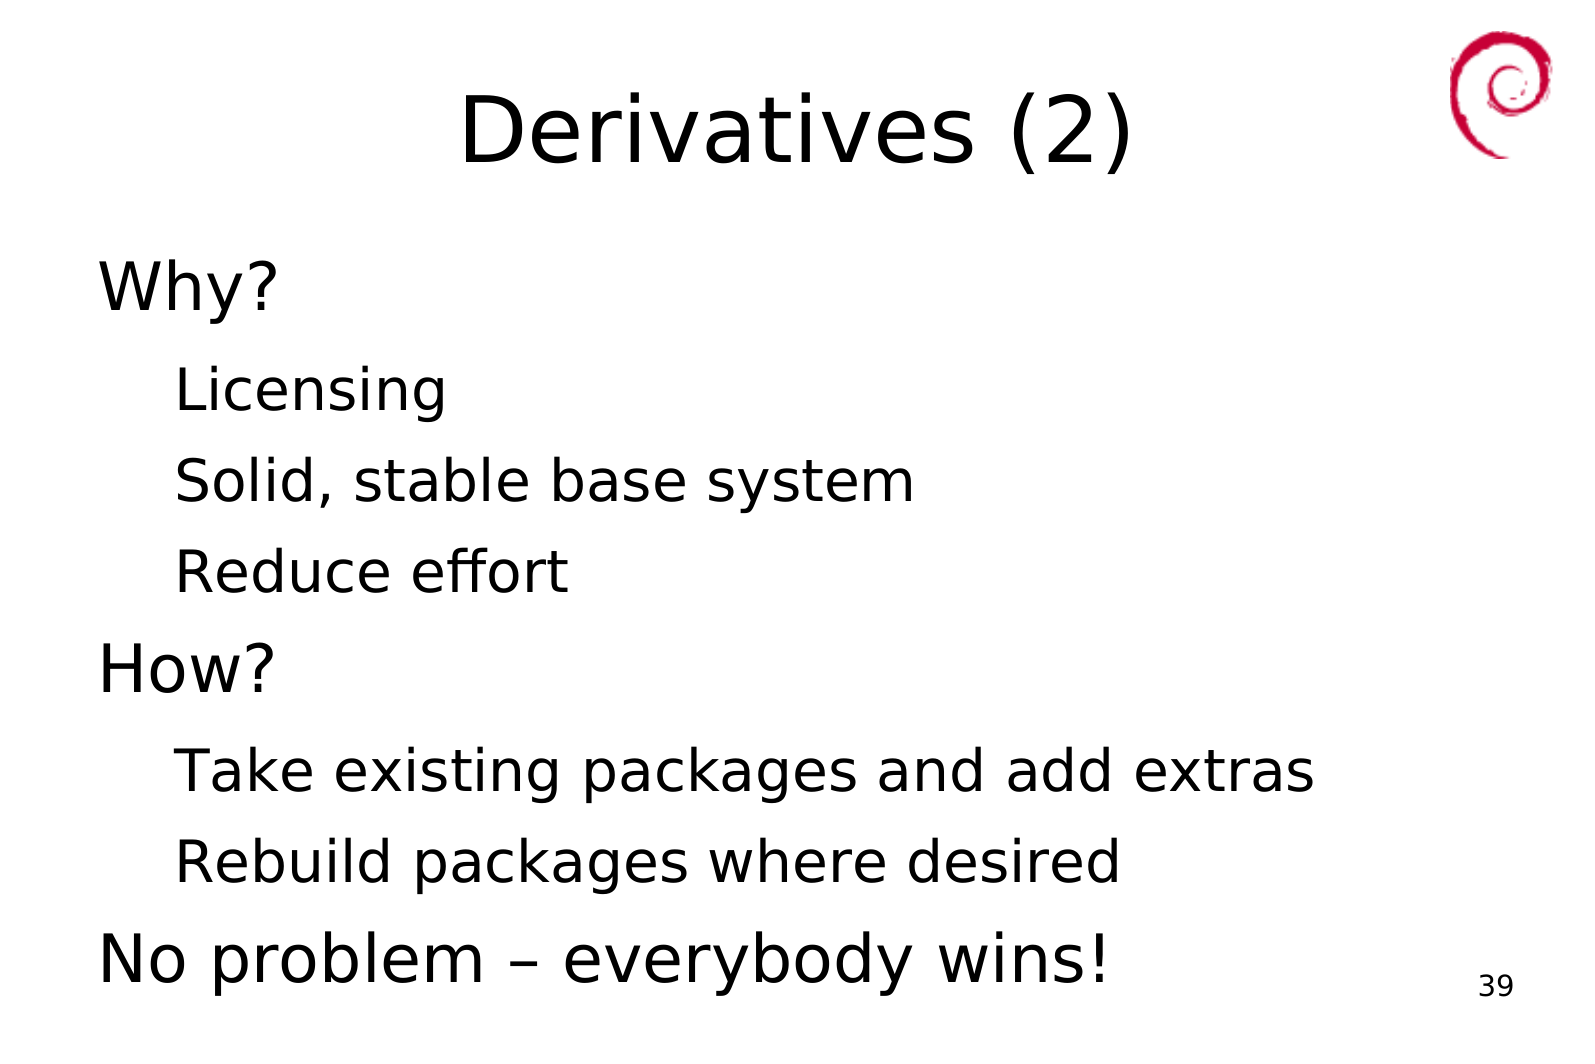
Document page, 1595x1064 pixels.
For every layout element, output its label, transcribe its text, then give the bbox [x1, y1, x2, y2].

list Why? Licensing Solid, stable base system Reduce effort How? Take existing packages and add extras Rebuild packages where desired No problem – everybody wins! [79, 248, 1515, 999]
picture [1450, 31, 1555, 159]
title Derivatives (2) [79, 42, 1515, 221]
